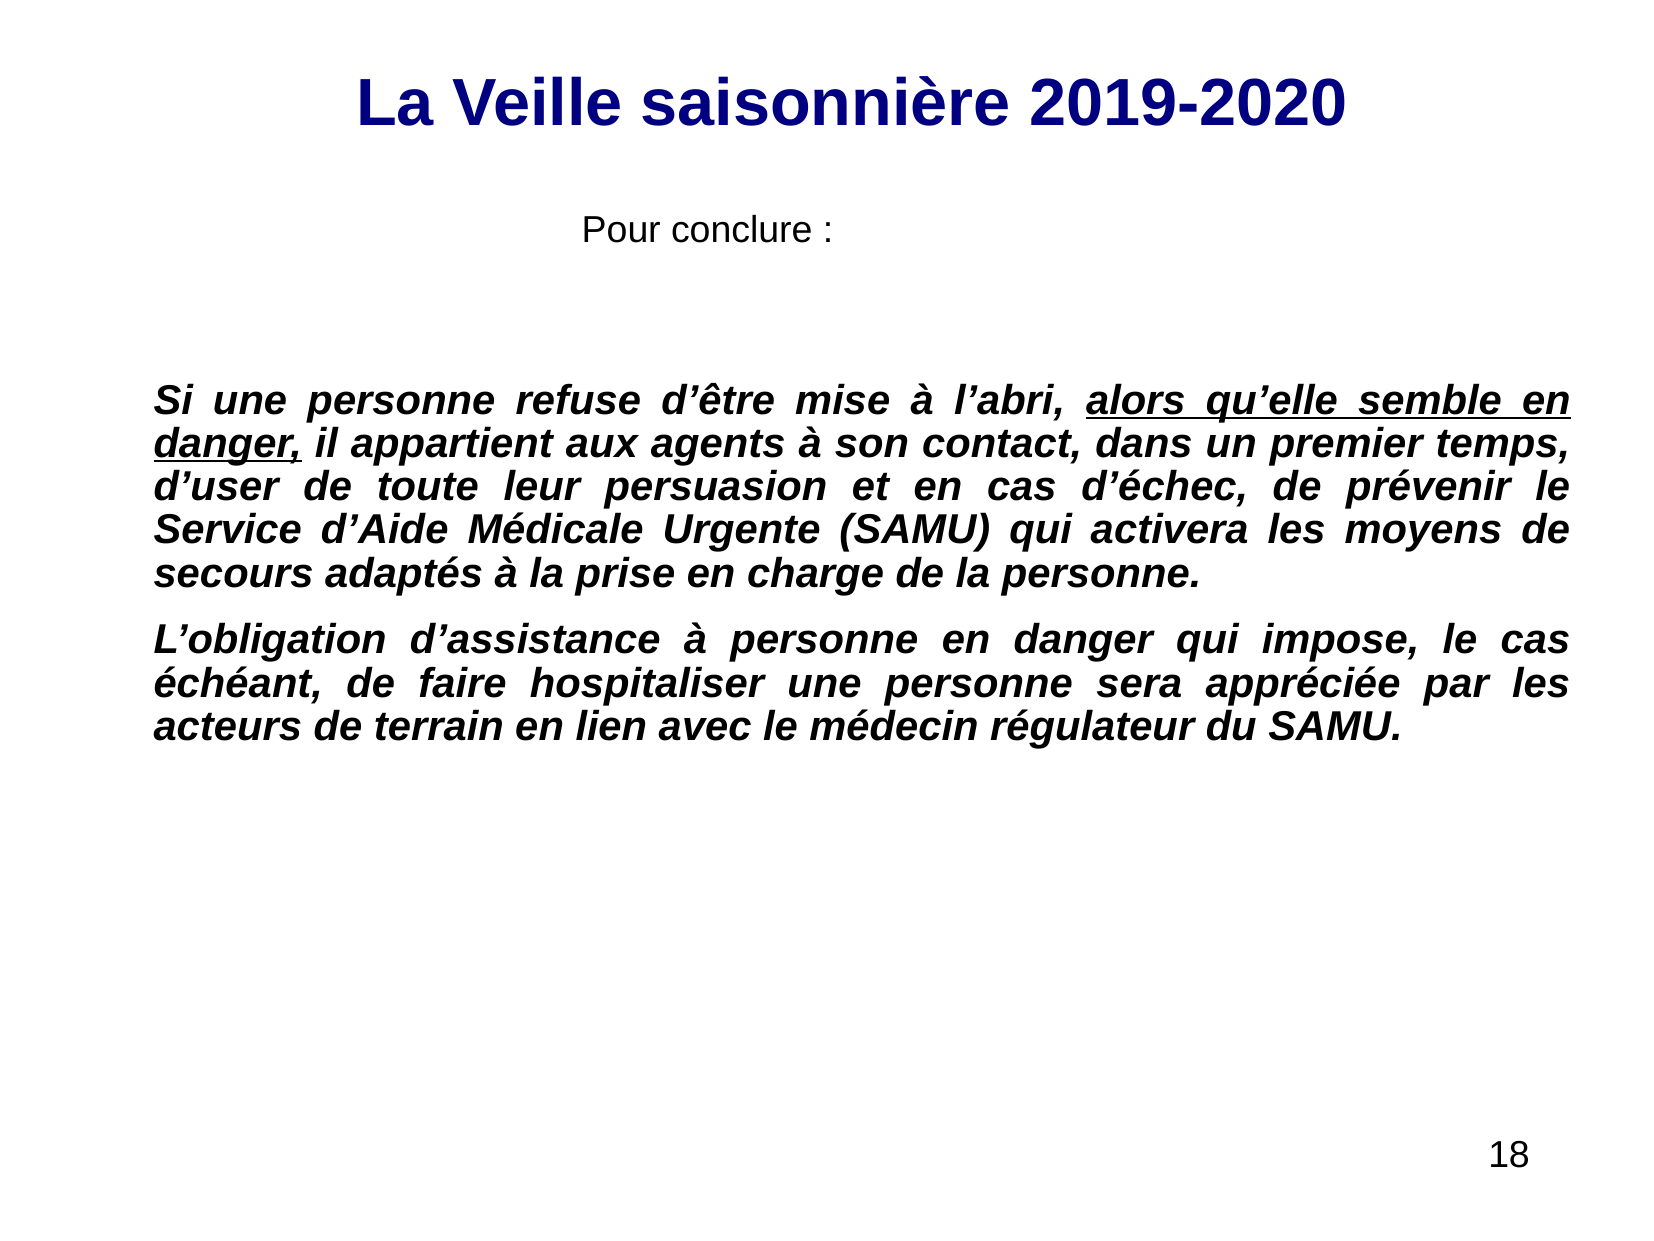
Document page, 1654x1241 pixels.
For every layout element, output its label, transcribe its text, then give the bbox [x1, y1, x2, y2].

text_box La Veille saisonnière 2019-2020 [341, 62, 1364, 152]
text_box Pour conclure : [566, 200, 975, 258]
text_box <numéro> [1488, 1129, 1570, 1214]
subtitle Si une personne refuse d’être mise à l’abri, alors qu’elle semble en danger, il appartient aux agents à son contact, dans un premier temps, d’user de toute leur persuasion et en cas d’échec, de prévenir le Service d’Aide Médicale Urgente (SAMU) qui activera les moyens de secours adaptés à la prise en charge de la personne. L’obligation d’assistance à personne en danger qui impose, le cas échéant, de faire hospitaliser une personne sera appréciée par les acteurs de terrain en lien avec le médecin régulateur du SAMU. [82, 49, 1571, 1010]
